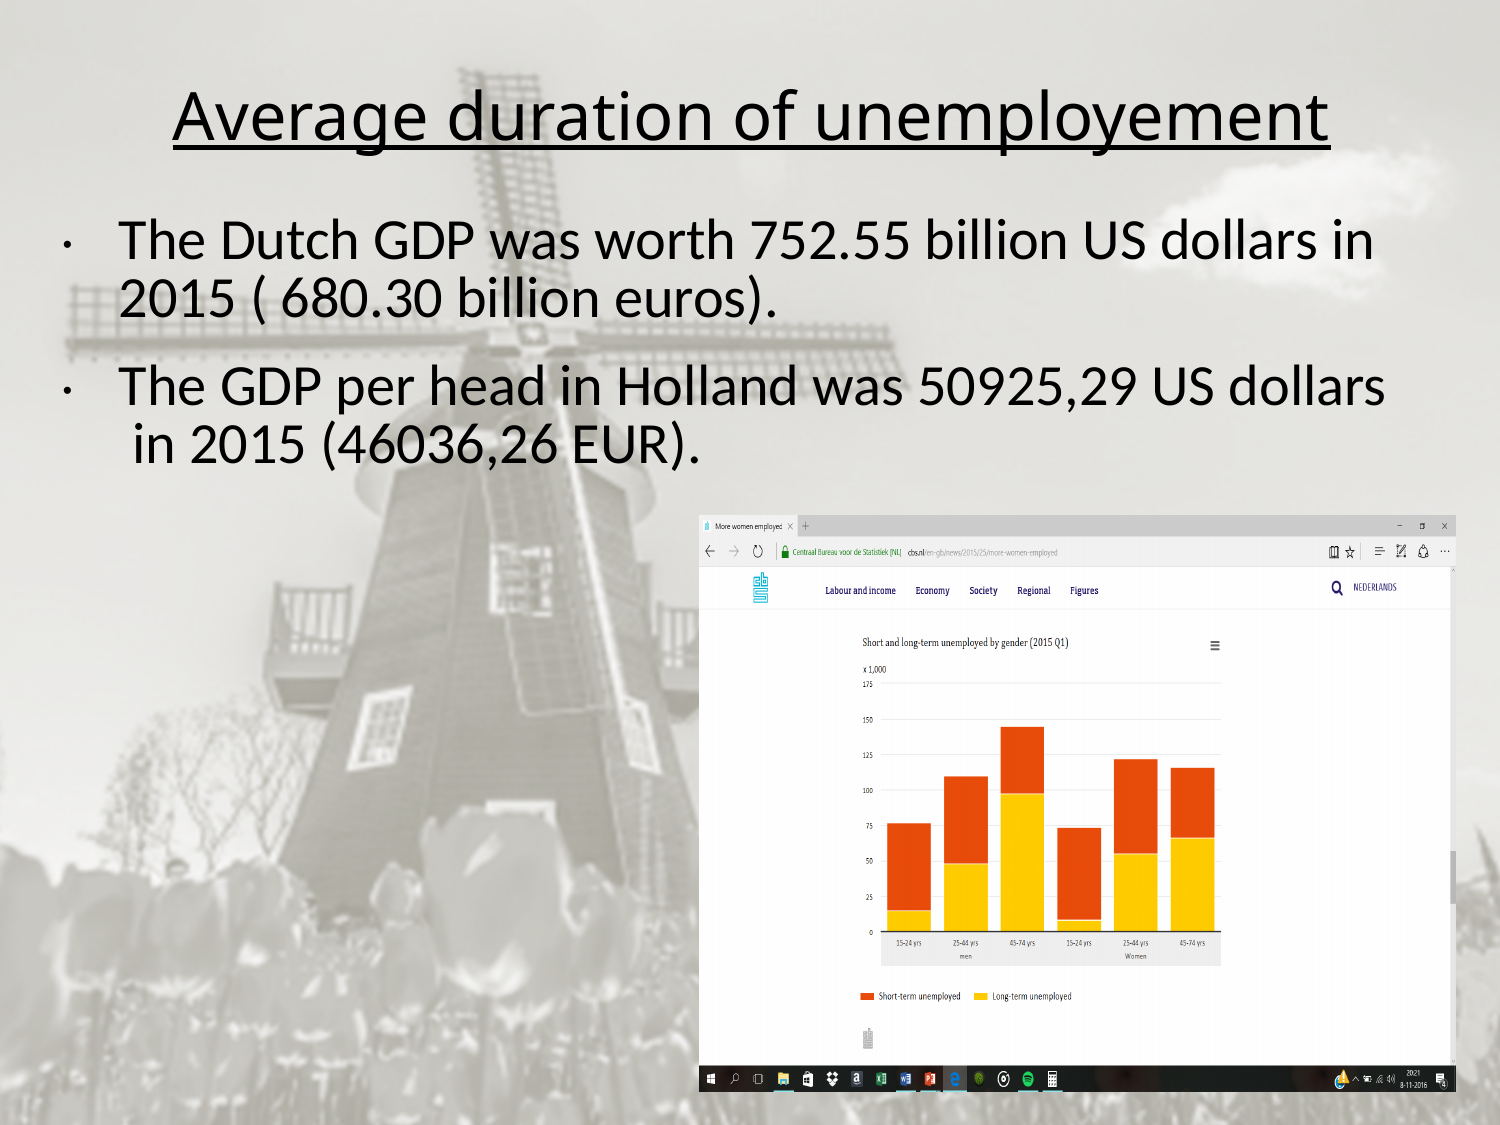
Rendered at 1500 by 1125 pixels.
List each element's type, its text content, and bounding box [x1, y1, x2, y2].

picture [0, 0, 1500, 1125]
title Average duration of unemployement [76, 20, 1427, 208]
list The Dutch GDP was worth 752.55 billion US dollars in 2015 ( 680.30 billion euros). The GDP per head in Holland was 50925,29 US dollars in 2015 (46036,26 EUR). [48, 208, 1456, 951]
